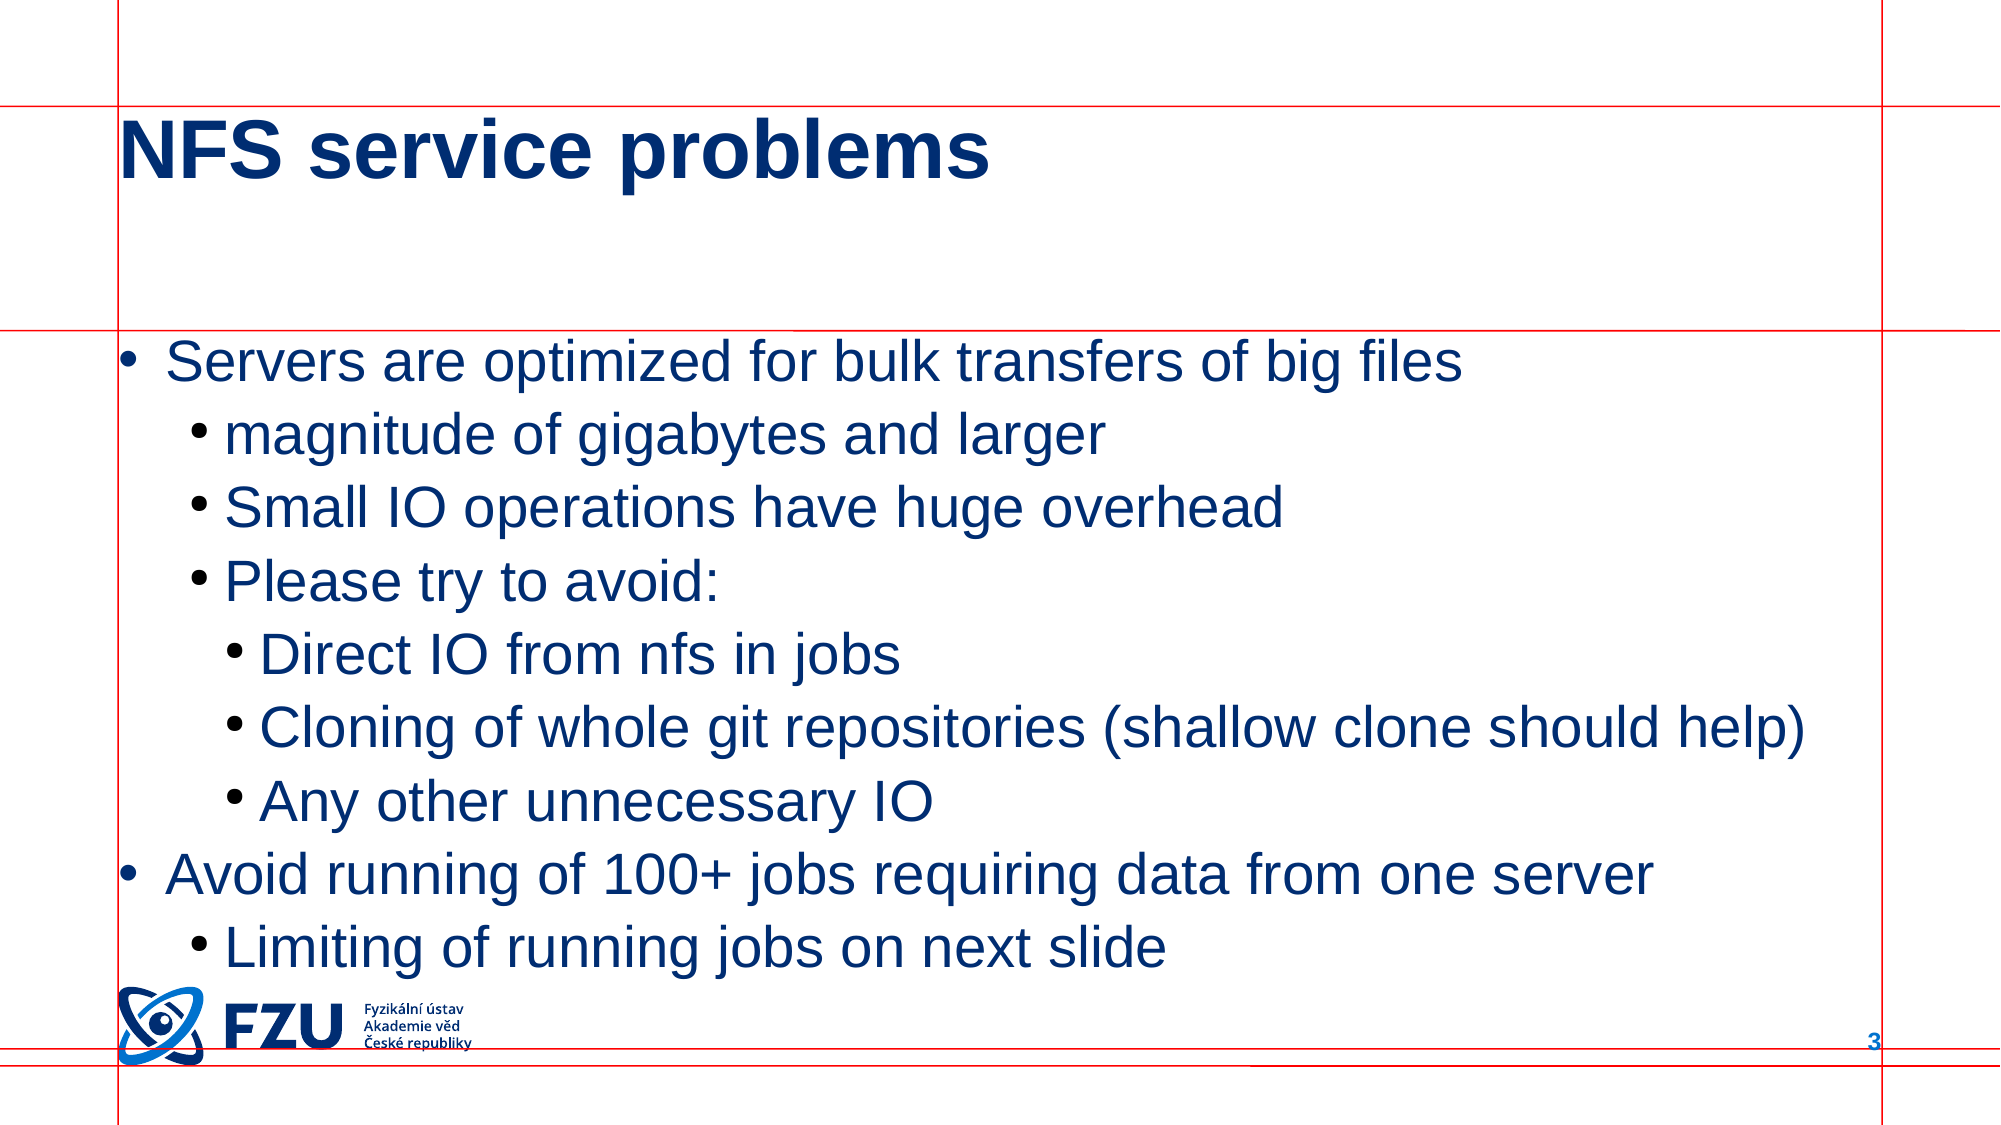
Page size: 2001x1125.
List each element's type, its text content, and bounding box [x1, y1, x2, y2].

text_box Servers are optimized for bulk transfers of big files magnitude of gigabytes and larger Small IO operations have huge overhead Please try to avoid: Direct IO from nfs in jobs Cloning of whole git repositories (shallow clone should help) Any other unnecessary IO Avoid running of 100+ jobs requiring data from one server Limiting of running jobs on next slide [118, 330, 1882, 933]
text_box <number> [1763, 986, 1882, 1055]
text_box NFS service problems [118, 106, 1882, 295]
